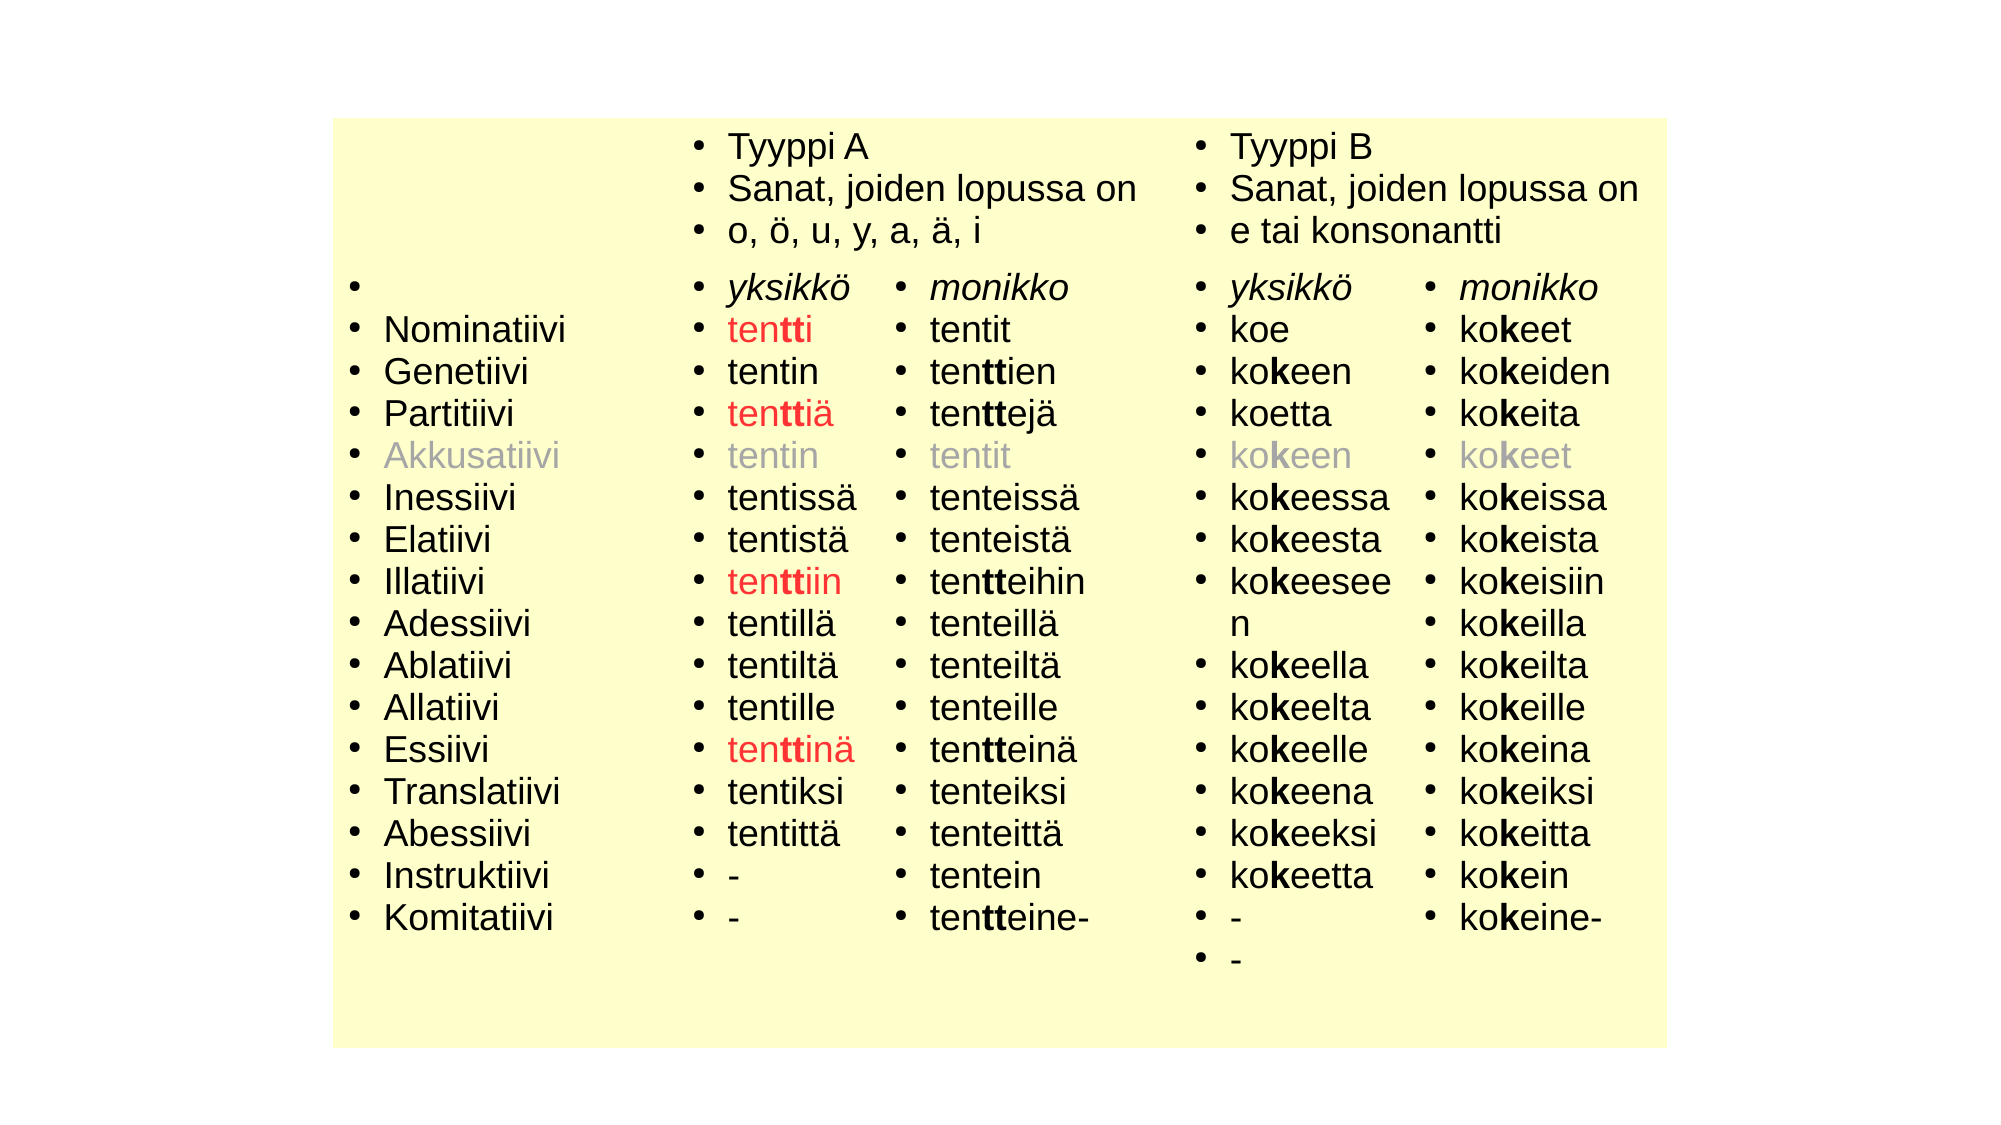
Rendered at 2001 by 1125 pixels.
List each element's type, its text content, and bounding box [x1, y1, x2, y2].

table_cell Nominatiivi Genetiivi Partitiivi Akkusatiivi Inessiivi Elatiivi Illatiivi Adessiivi Ablatiivi Allatiivi Essiivi Translatiivi Abessiivi Instruktiivi Komitatiivi [333, 259, 678, 1048]
table_cell yksikkö tentti tentin tenttiä tentin tentissä tentistä tenttiin tentillä tentiltä tentille tenttinä tentiksi tentittä - - [678, 259, 880, 1048]
table_cell monikko tentit tenttien tenttejä tentit tenteissä tenteistä tentteihin tenteillä tenteiltä tenteille tentteinä tenteiksi tenteittä tentein tentteine- [880, 259, 1180, 1048]
table_header Tyyppi B Sanat, joiden lopussa on e tai konsonantti [1180, 118, 1667, 259]
table_cell yksikkö koe kokeen koetta kokeen kokeessa kokeesta kokeeseen kokeella kokeelta kokeelle kokeena kokeeksi kokeetta - - [1180, 259, 1409, 1048]
table_header [333, 118, 678, 259]
table_header Tyyppi A Sanat, joiden lopussa on o, ö, u, y, a, ä, i [678, 118, 1180, 259]
table_cell monikko kokeet kokeiden kokeita kokeet kokeissa kokeista kokeisiin kokeilla kokeilta kokeille kokeina kokeiksi kokeitta kokein kokeine- [1409, 259, 1667, 1048]
